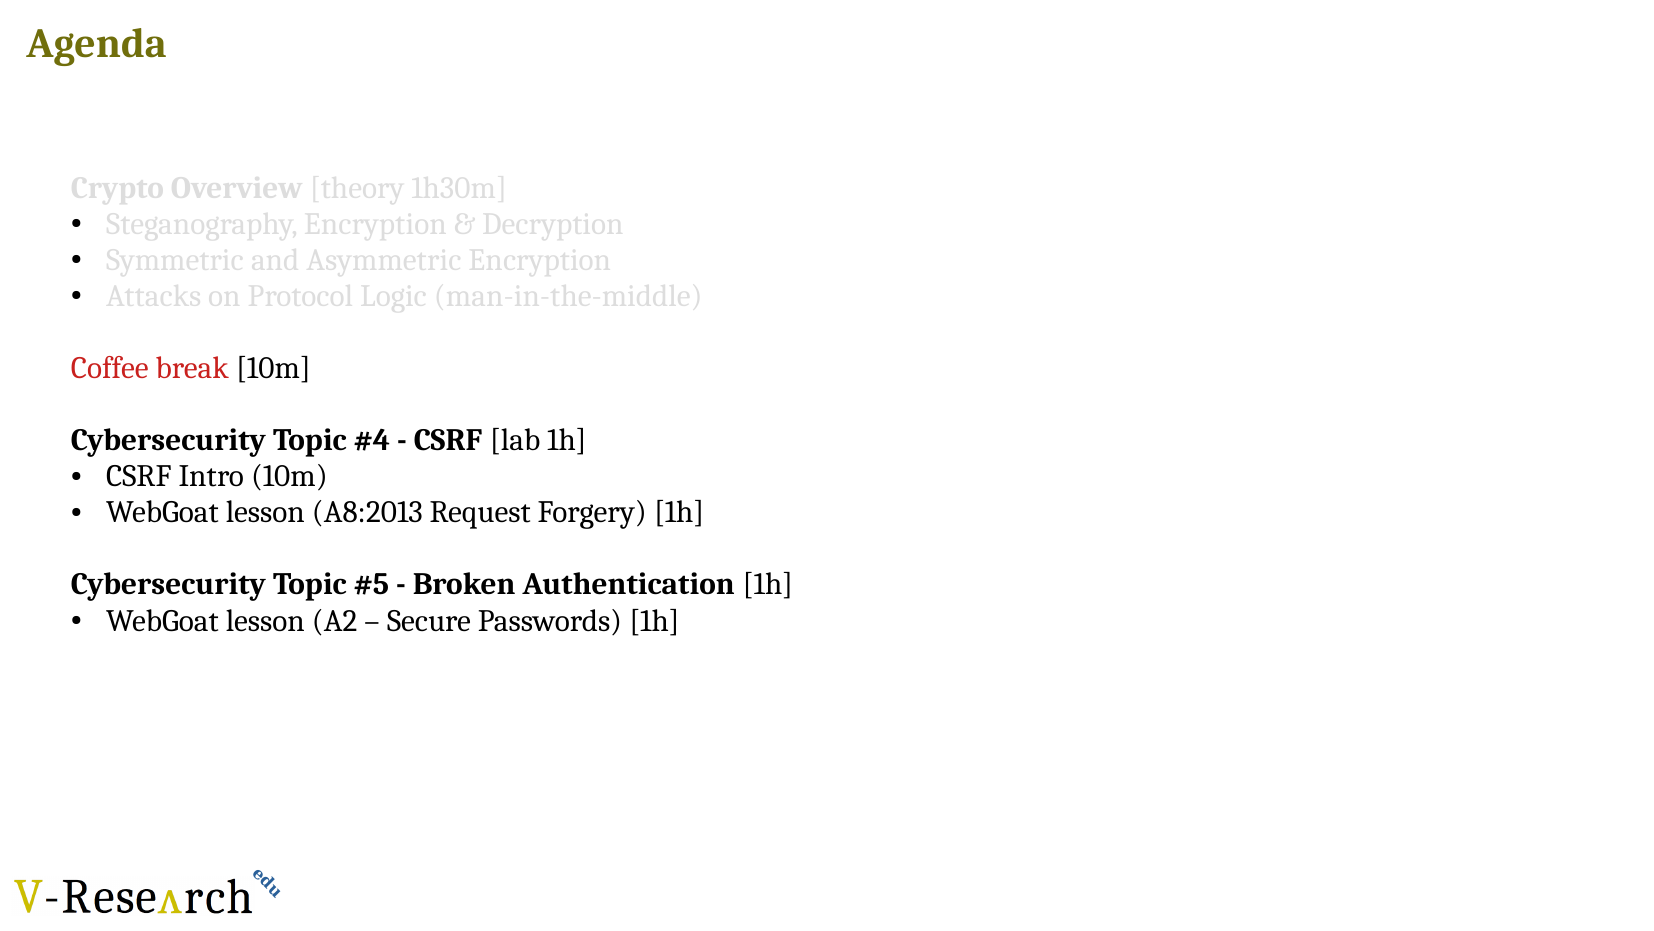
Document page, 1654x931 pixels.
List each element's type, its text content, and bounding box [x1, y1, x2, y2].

picture [11, 876, 255, 916]
text_box Crypto Overview [theory 1h30m] Steganography, Encryption & Decryption Symmetric and Asymmetric Encryption Attacks on Protocol Logic (man-in-the-middle) Coffee break [10m] Cybersecurity Topic #4 - CSRF [lab 1h] CSRF Intro (10m) WebGoat lesson (A8:2013 Request Forgery) [1h] Cybersecurity Topic #5 - Broken Authentication [1h] WebGoat lesson (A2 – Secure Passwords) [1h] [70, 170, 1512, 686]
text_box Agenda [11, 12, 1193, 77]
text_box edu [222, 847, 333, 931]
